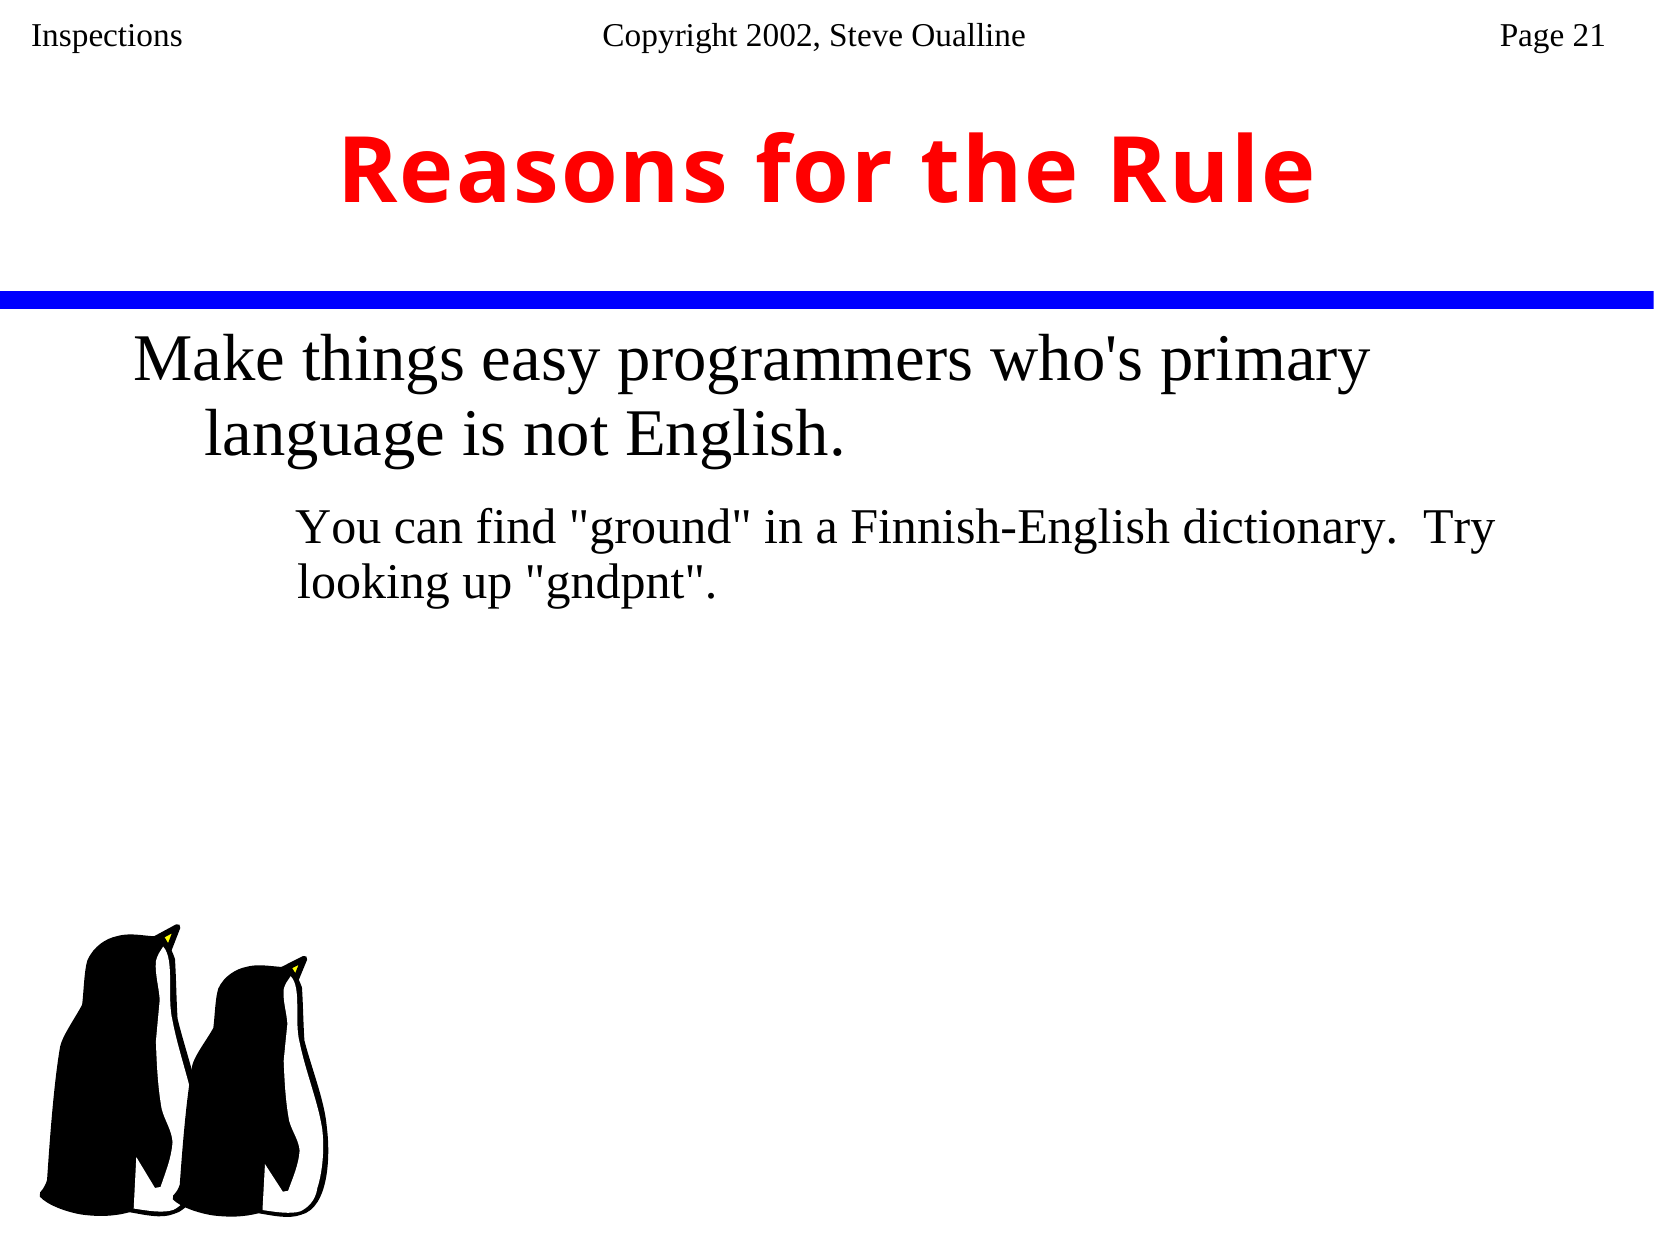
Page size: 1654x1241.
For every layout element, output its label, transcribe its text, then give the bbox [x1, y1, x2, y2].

title Reasons for the Rule [121, 66, 1534, 269]
list Make things easy programmers who's primary language is not English. You can find "ground" in a Finnish-English dictionary. Try looking up "gndpnt". [121, 321, 1534, 699]
